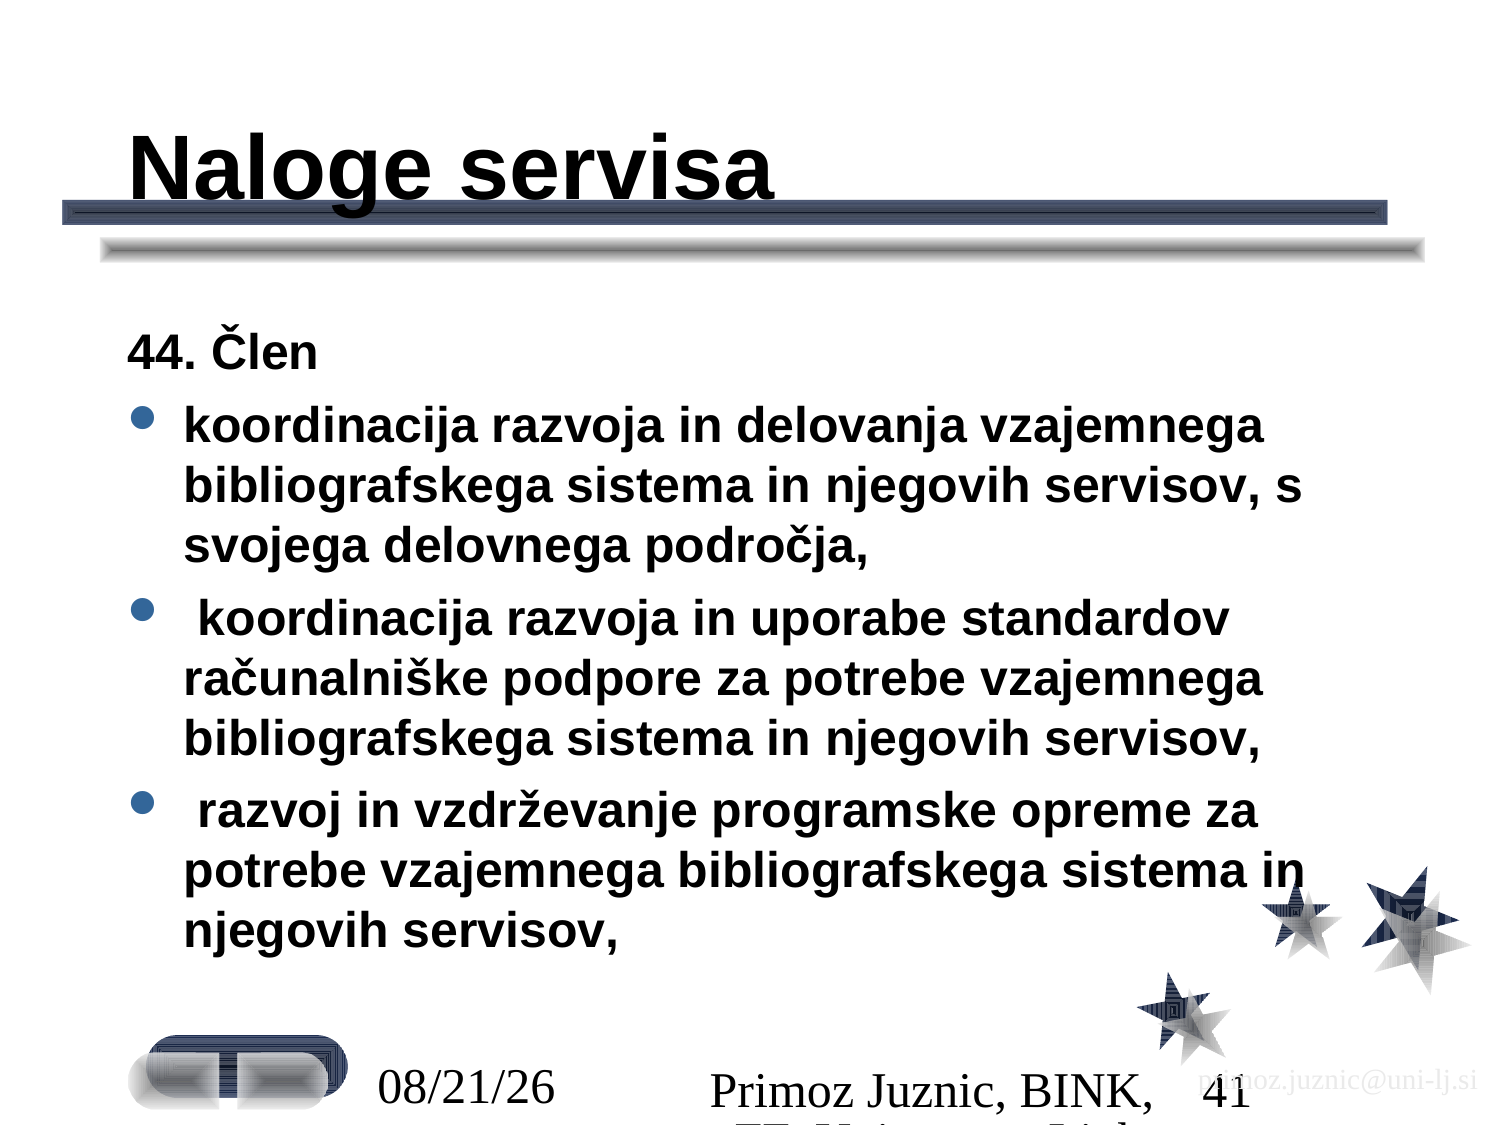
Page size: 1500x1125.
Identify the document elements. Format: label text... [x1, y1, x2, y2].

title Naloge servisa [112, 37, 1388, 225]
list 44. Člen koordinacija razvoja in delovanja vzajemnega bibliografskega sistema in njegovih servisov, s svojega delovnega področja, koordinacija razvoja in uporabe standardov računalniške podpore za potrebe vzajemnega bibliografskega sistema in njegovih servisov, razvoj in vzdrževanje programske opreme za potrebe vzajemnega bibliografskega sistema in njegovih servisov, [112, 312, 1388, 988]
